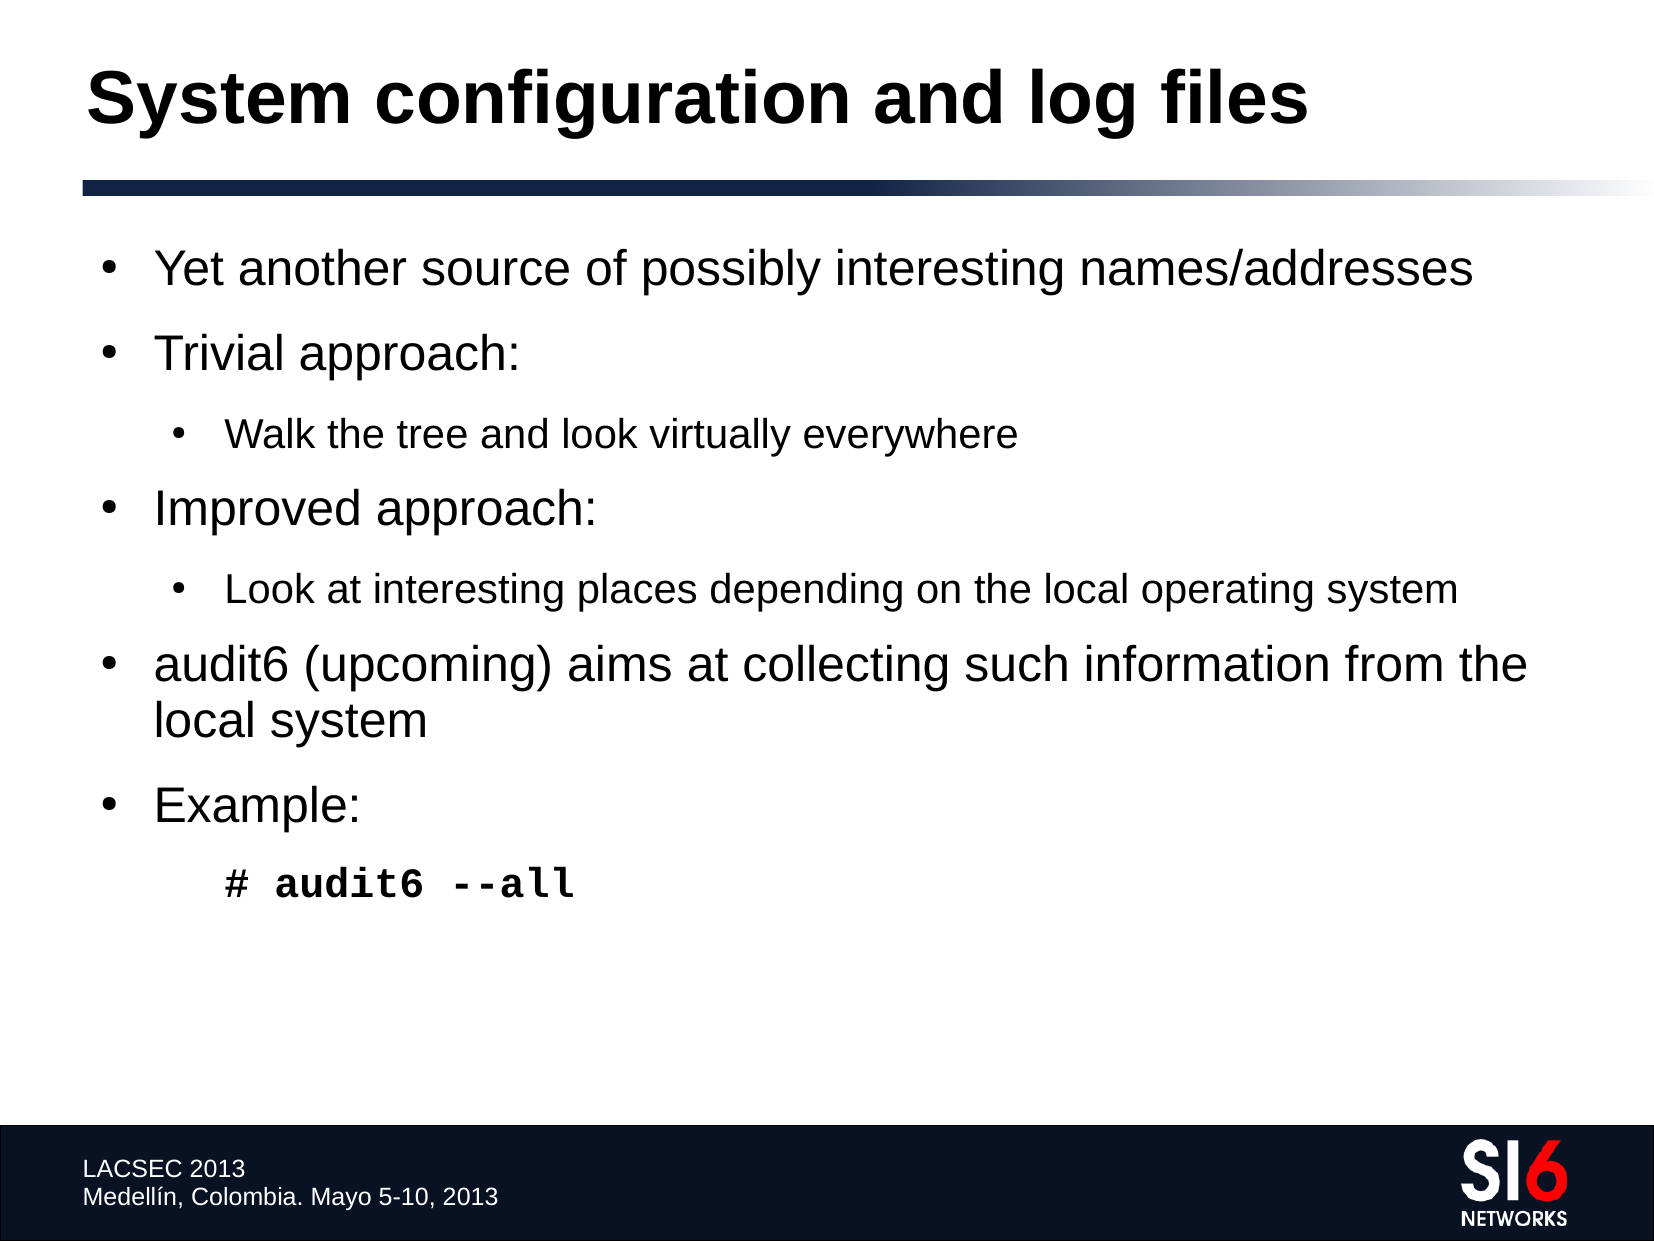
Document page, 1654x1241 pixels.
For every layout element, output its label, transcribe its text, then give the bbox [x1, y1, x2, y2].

picture [1461, 1139, 1567, 1226]
title System configuration and log files [86, 30, 1576, 166]
list Yet another source of possibly interesting names/addresses Trivial approach: Walk the tree and look virtually everywhere Improved approach: Look at interesting places depending on the local operating system audit6 (upcoming) aims at collecting such information from the local system Example: # audit6 --all [82, 240, 1571, 1059]
